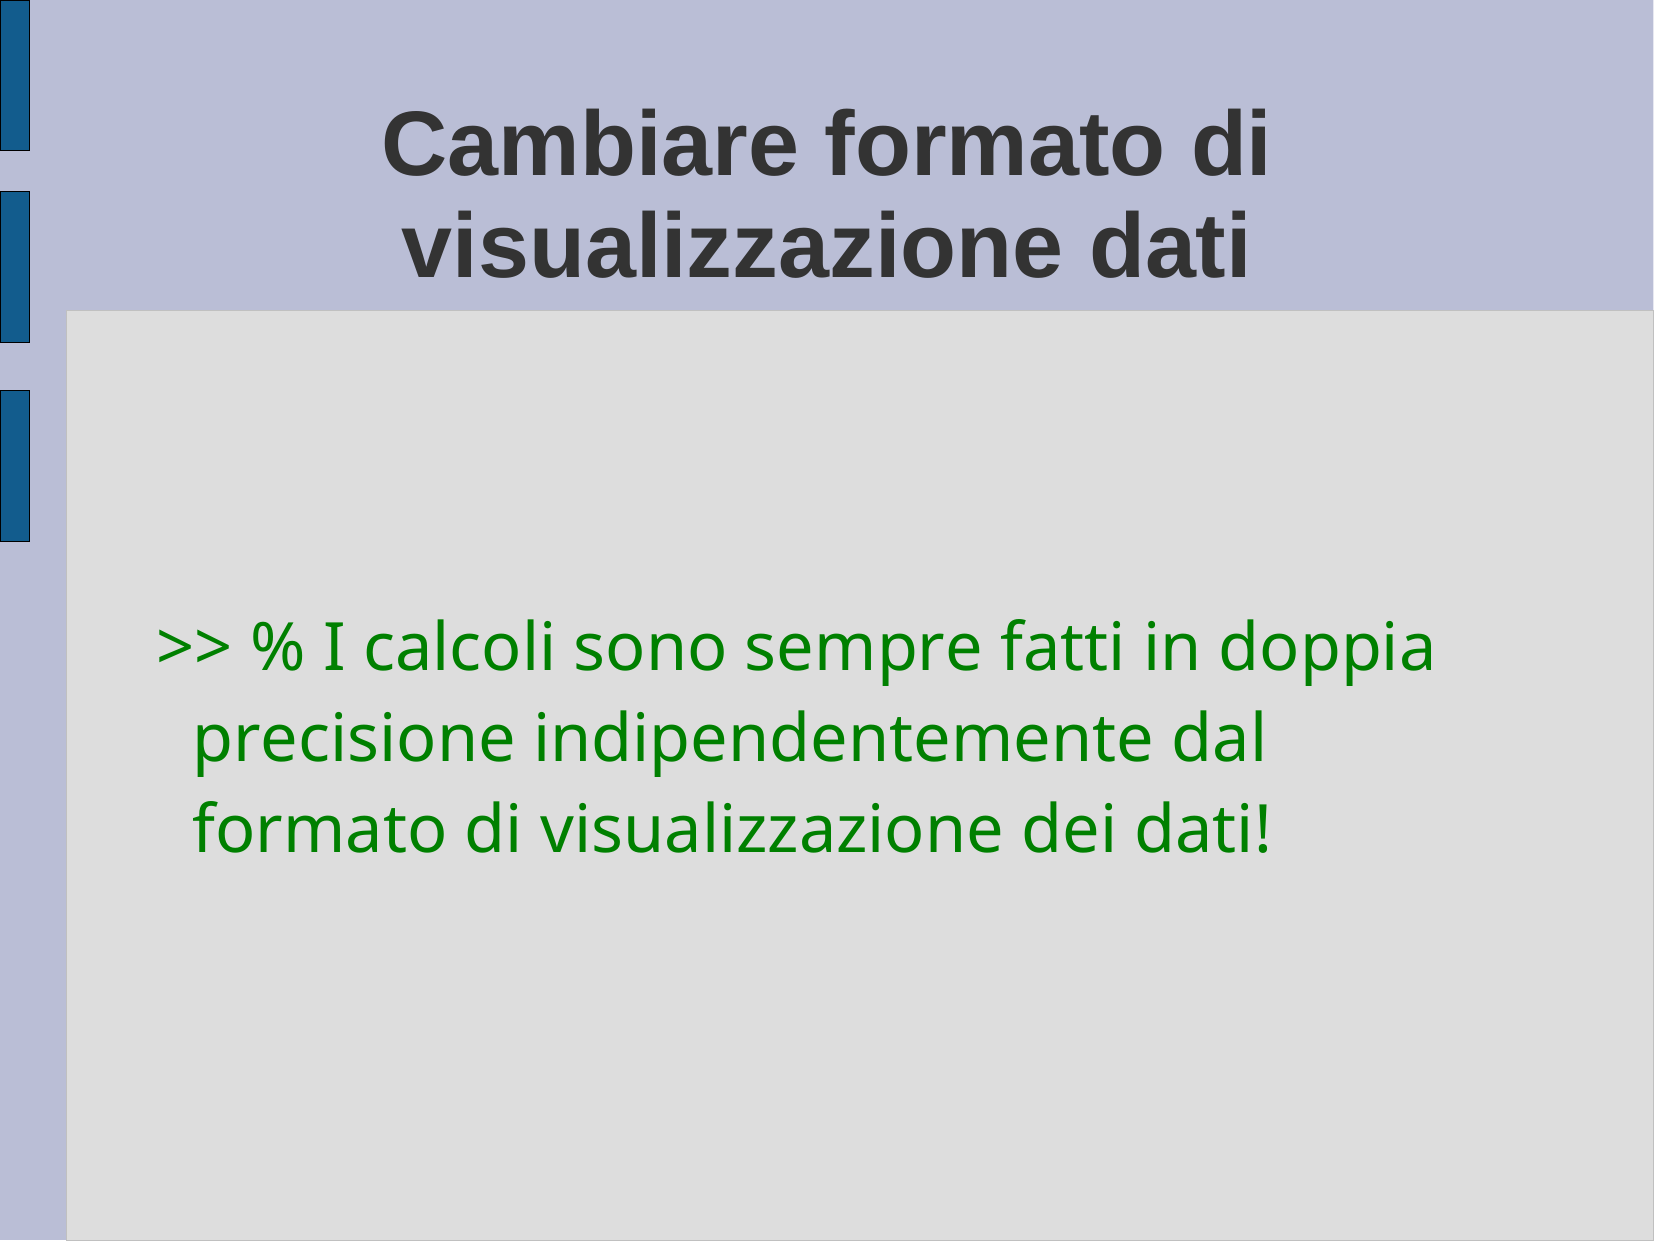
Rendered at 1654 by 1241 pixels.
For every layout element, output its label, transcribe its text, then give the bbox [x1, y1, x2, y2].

subtitle >> % I calcoli sono sempre fatti in doppia precisione indipendentemente dal formato di visualizzazione dei dati! [121, 352, 1534, 1119]
title Cambiare formato di visualizzazione dati [121, 92, 1534, 298]
